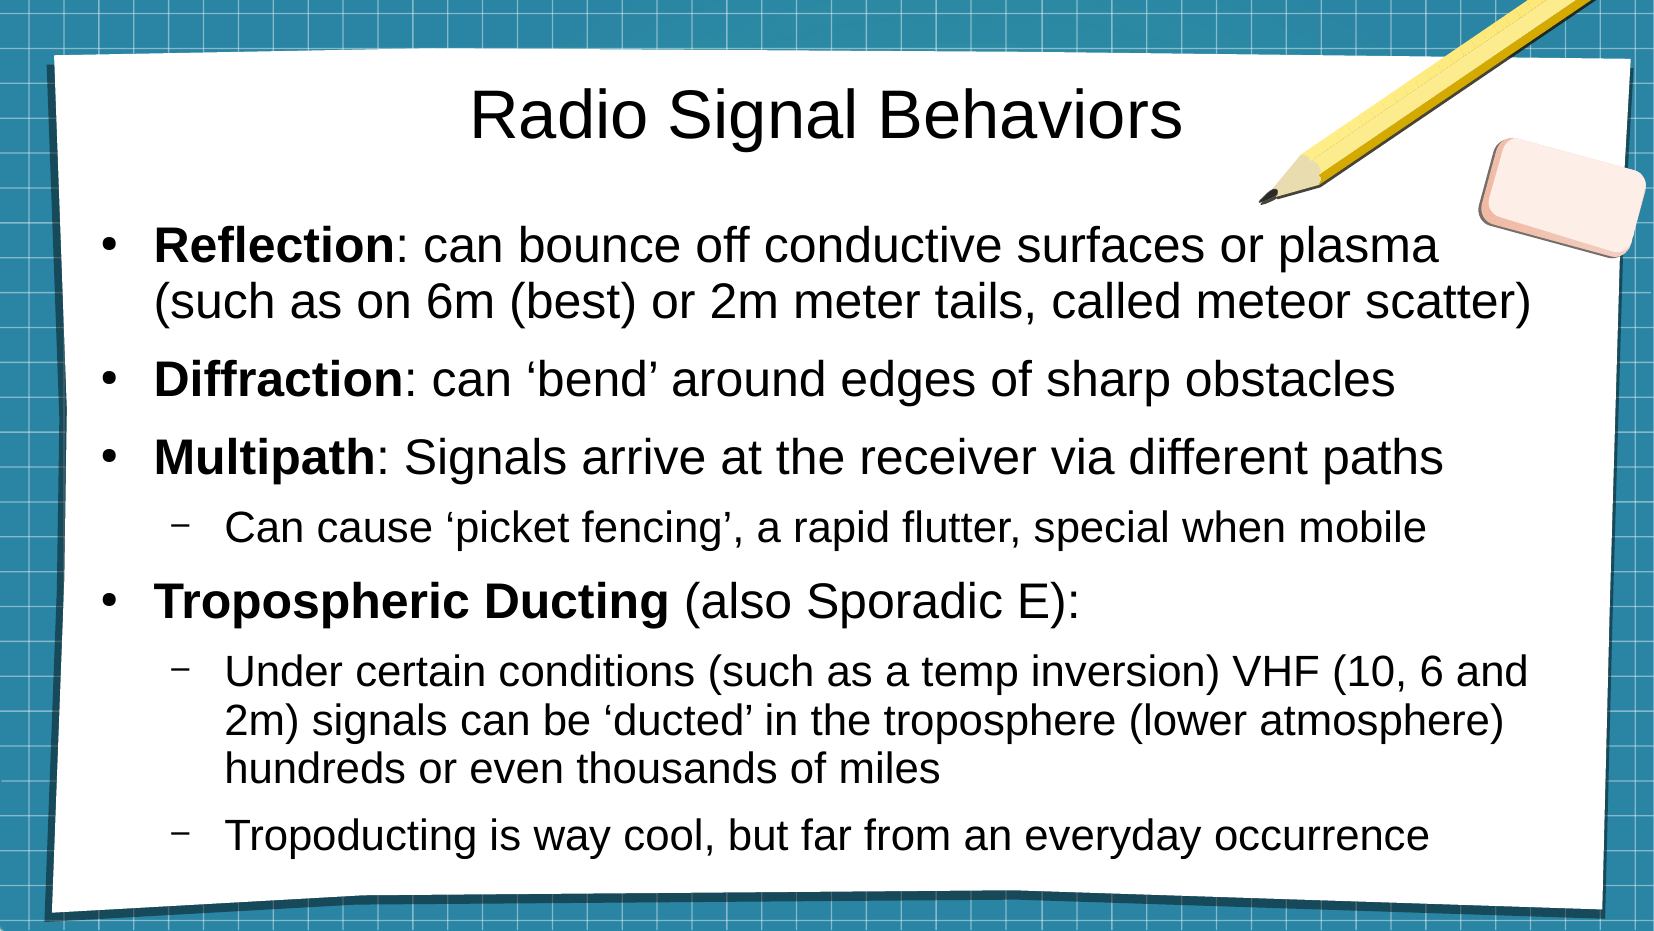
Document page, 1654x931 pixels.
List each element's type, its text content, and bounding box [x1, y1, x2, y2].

list Reflection: can bounce off conductive surfaces or plasma (such as on 6m (best) or 2m meter tails, called meteor scatter) Diffraction: can ‘bend’ around edges of sharp obstacles Multipath: Signals arrive at the receiver via different paths Can cause ‘picket fencing’, a rapid flutter, special when mobile Tropospheric Ducting (also Sporadic E): Under certain conditions (such as a temp inversion) VHF (10, 6 and 2m) signals can be ‘ducted’ in the troposphere (lower atmosphere) hundreds or even thousands of miles Tropoducting is way cool, but far from an everyday occurrence [82, 217, 1571, 863]
title Radio Signal Behaviors [82, 37, 1571, 193]
